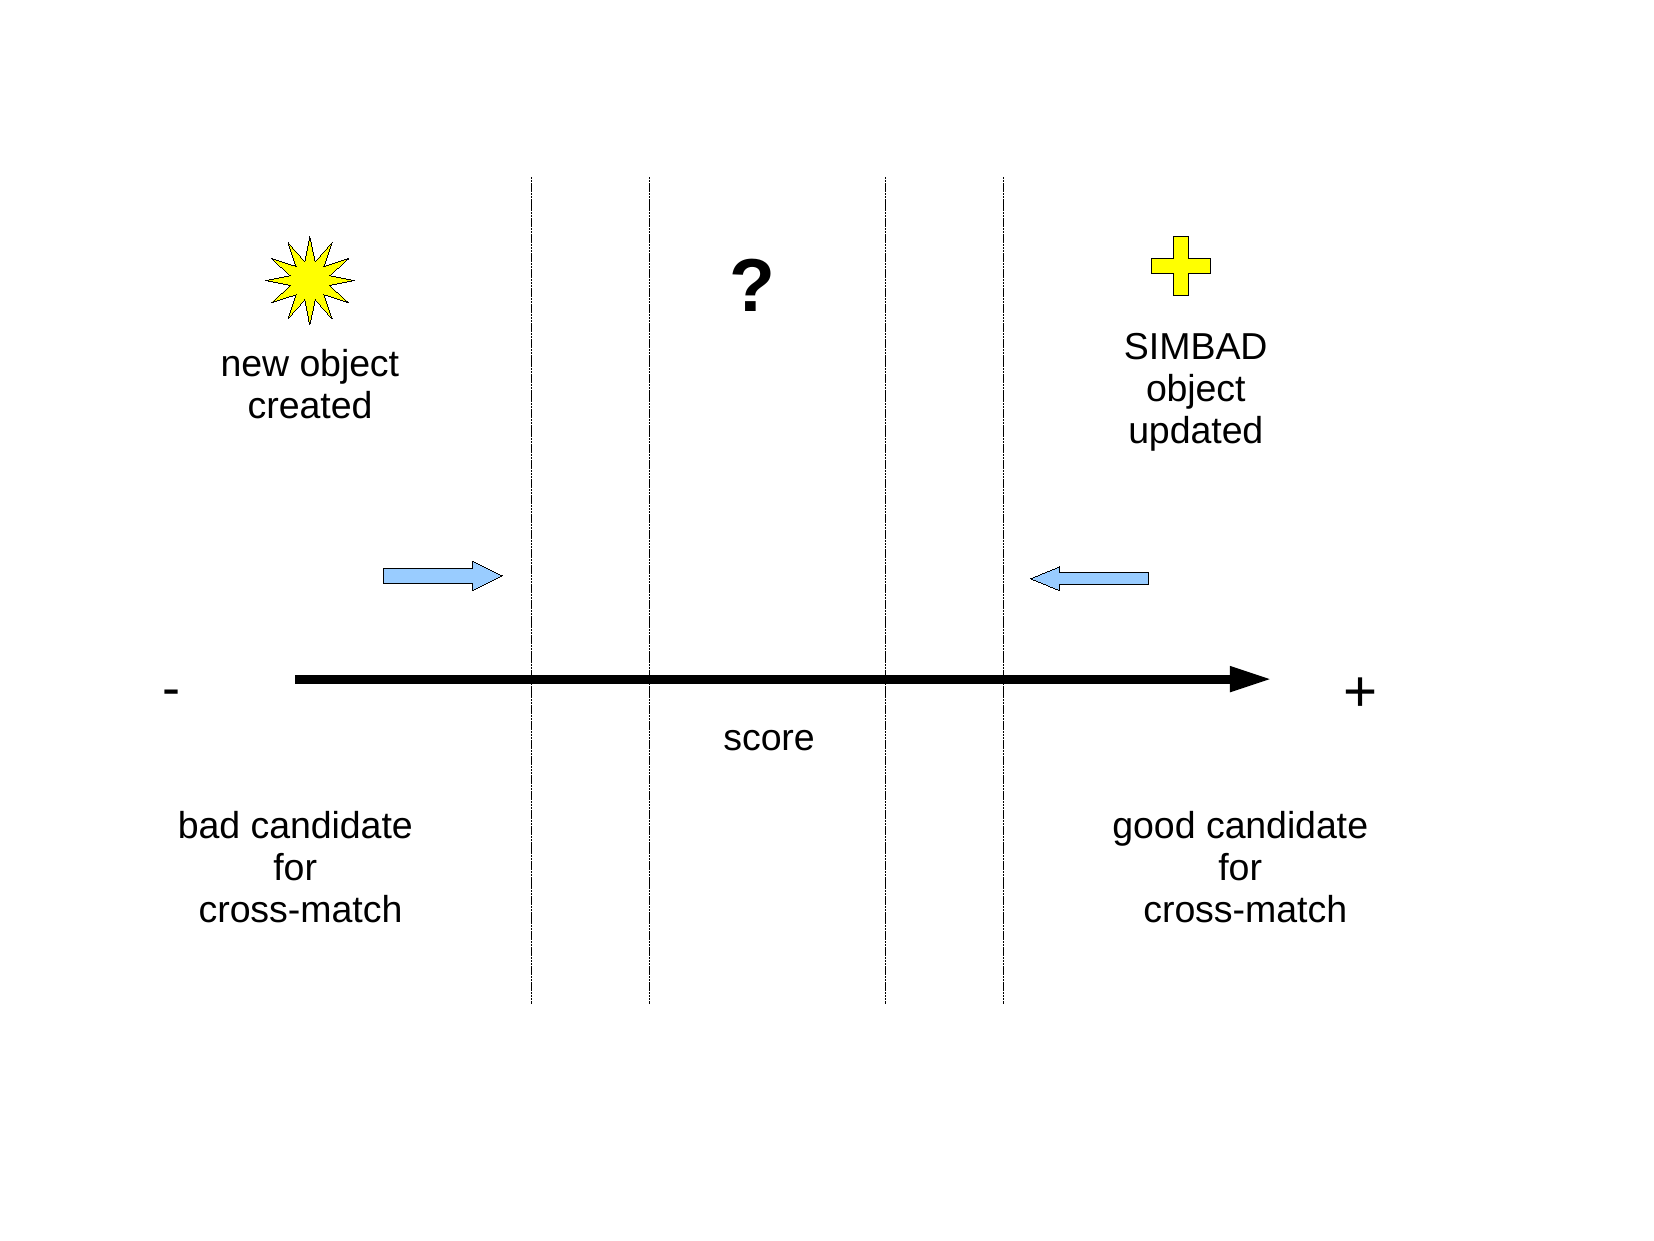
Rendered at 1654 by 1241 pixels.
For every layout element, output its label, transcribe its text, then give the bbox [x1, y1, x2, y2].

text_box - [147, 649, 237, 725]
text_box ? [679, 236, 827, 336]
text_box [1030, 566, 1149, 591]
text_box [265, 236, 355, 325]
text_box [383, 561, 503, 591]
text_box score [708, 708, 1004, 766]
text_box SIMBAD object updated [1062, 318, 1329, 459]
text_box [1151, 236, 1211, 296]
text_box good candidate for cross-match [1062, 797, 1418, 939]
text_box + [1328, 650, 1536, 731]
text_box new object created [177, 335, 443, 434]
text_box bad candidate for cross-match [118, 797, 473, 939]
